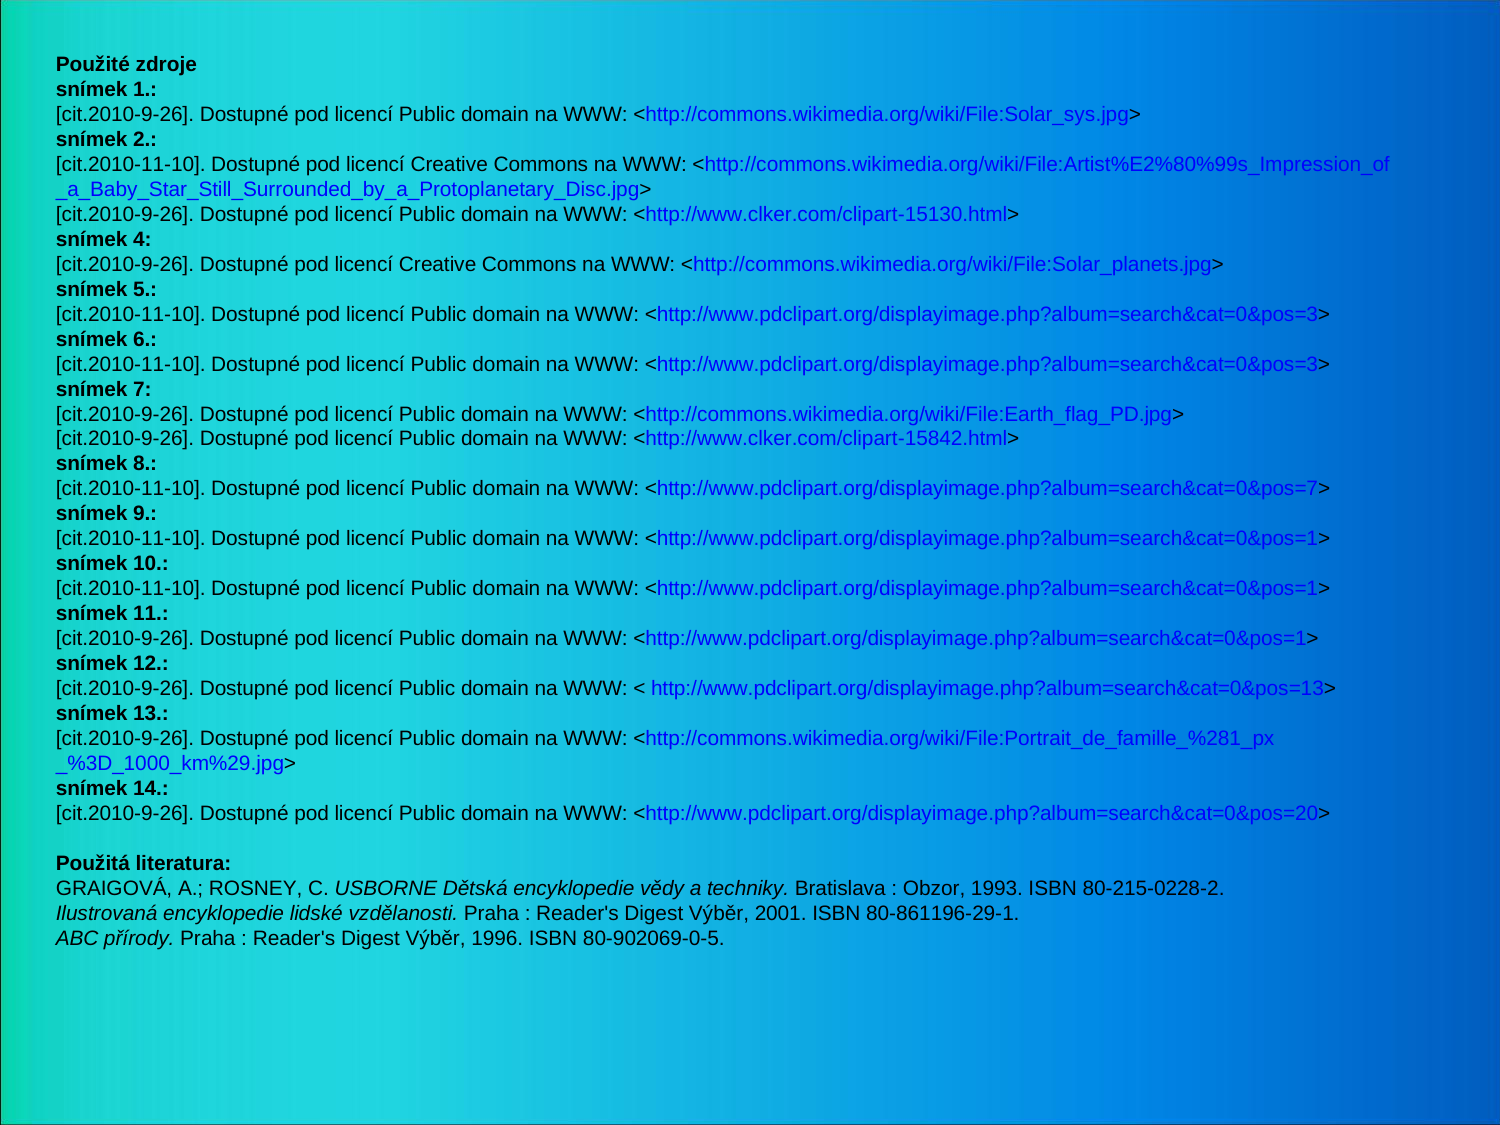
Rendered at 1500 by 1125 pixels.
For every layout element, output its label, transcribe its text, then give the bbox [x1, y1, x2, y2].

picture [0, 0, 1500, 1125]
text_box Použité zdroje snímek 1.: [cit.2010-9-26]. Dostupné pod licencí Public domain na WWW: <http://commons.wikimedia.org/wiki/File:Solar_sys.jpg> snímek 2.: [cit.2010-11-10]. Dostupné pod licencí Creative Commons na WWW: <http://commons.wikimedia.org/wiki/File:Artist%E2%80%99s_Impression_of_a_Baby_Star_Still_Surrounded_by_a_Protoplanetary_Disc.jpg> [cit.2010-9-26]. Dostupné pod licencí Public domain na WWW: <http://www.clker.com/clipart-15130.html> snímek 4: [cit.2010-9-26]. Dostupné pod licencí Creative Commons na WWW: <http://commons.wikimedia.org/wiki/File:Solar_planets.jpg> snímek 5.: [cit.2010-11-10]. Dostupné pod licencí Public domain na WWW: <http://www.pdclipart.org/displayimage.php?album=search&cat=0&pos=3> snímek 6.: [cit.2010-11-10]. Dostupné pod licencí Public domain na WWW: <http://www.pdclipart.org/displayimage.php?album=search&cat=0&pos=3> snímek 7: [cit.2010-9-26]. Dostupné pod licencí Public domain na WWW: <http://commons.wikimedia.org/wiki/File:Earth_flag_PD.jpg> [cit.2010-9-26]. Dostupné pod licencí Public domain na WWW: <http://www.clker.com/clipart-15842.html> snímek 8.: [cit.2010-11-10]. Dostupné pod licencí Public domain na WWW: <http://www.pdclipart.org/displayimage.php?album=search&cat=0&pos=7> snímek 9.: [cit.2010-11-10]. Dostupné pod licencí Public domain na WWW: <http://www.pdclipart.org/displayimage.php?album=search&cat=0&pos=1> snímek 10.: [cit.2010-11-10]. Dostupné pod licencí Public domain na WWW: <http://www.pdclipart.org/displayimage.php?album=search&cat=0&pos=1> snímek 11.: [cit.2010-9-26]. Dostupné pod licencí Public domain na WWW: <http://www.pdclipart.org/displayimage.php?album=search&cat=0&pos=1> snímek 12.: [cit.2010-9-26]. Dostupné pod licencí Public domain na WWW: < http://www.pdclipart.org/displayimage.php?album=search&cat=0&pos=13> snímek 13.: [cit.2010-9-26]. Dostupné pod licencí Public domain na WWW: <http://commons.wikimedia.org/wiki/File:Portrait_de_famille_%281_px_%3D_1000_km%29.jpg> snímek 14.: [cit.2010-9-26]. Dostupné pod licencí Public domain na WWW: <http://www.pdclipart.org/displayimage.php?album=search&cat=0&pos=20> Použitá literatura: GRAIGOVÁ, A.; ROSNEY, C. USBORNE Dětská encyklopedie vědy a techniky. Bratislava : Obzor, 1993. ISBN 80-215-0228-2. Ilustrovaná encyklopedie lidské vzdělanosti. Praha : Reader's Digest Výběr, 2001. ISBN 80-861196-29-1. ABC přírody. Praha : Reader's Digest Výběr, 1996. ISBN 80-902069-0-5. [41, 42, 1447, 1125]
